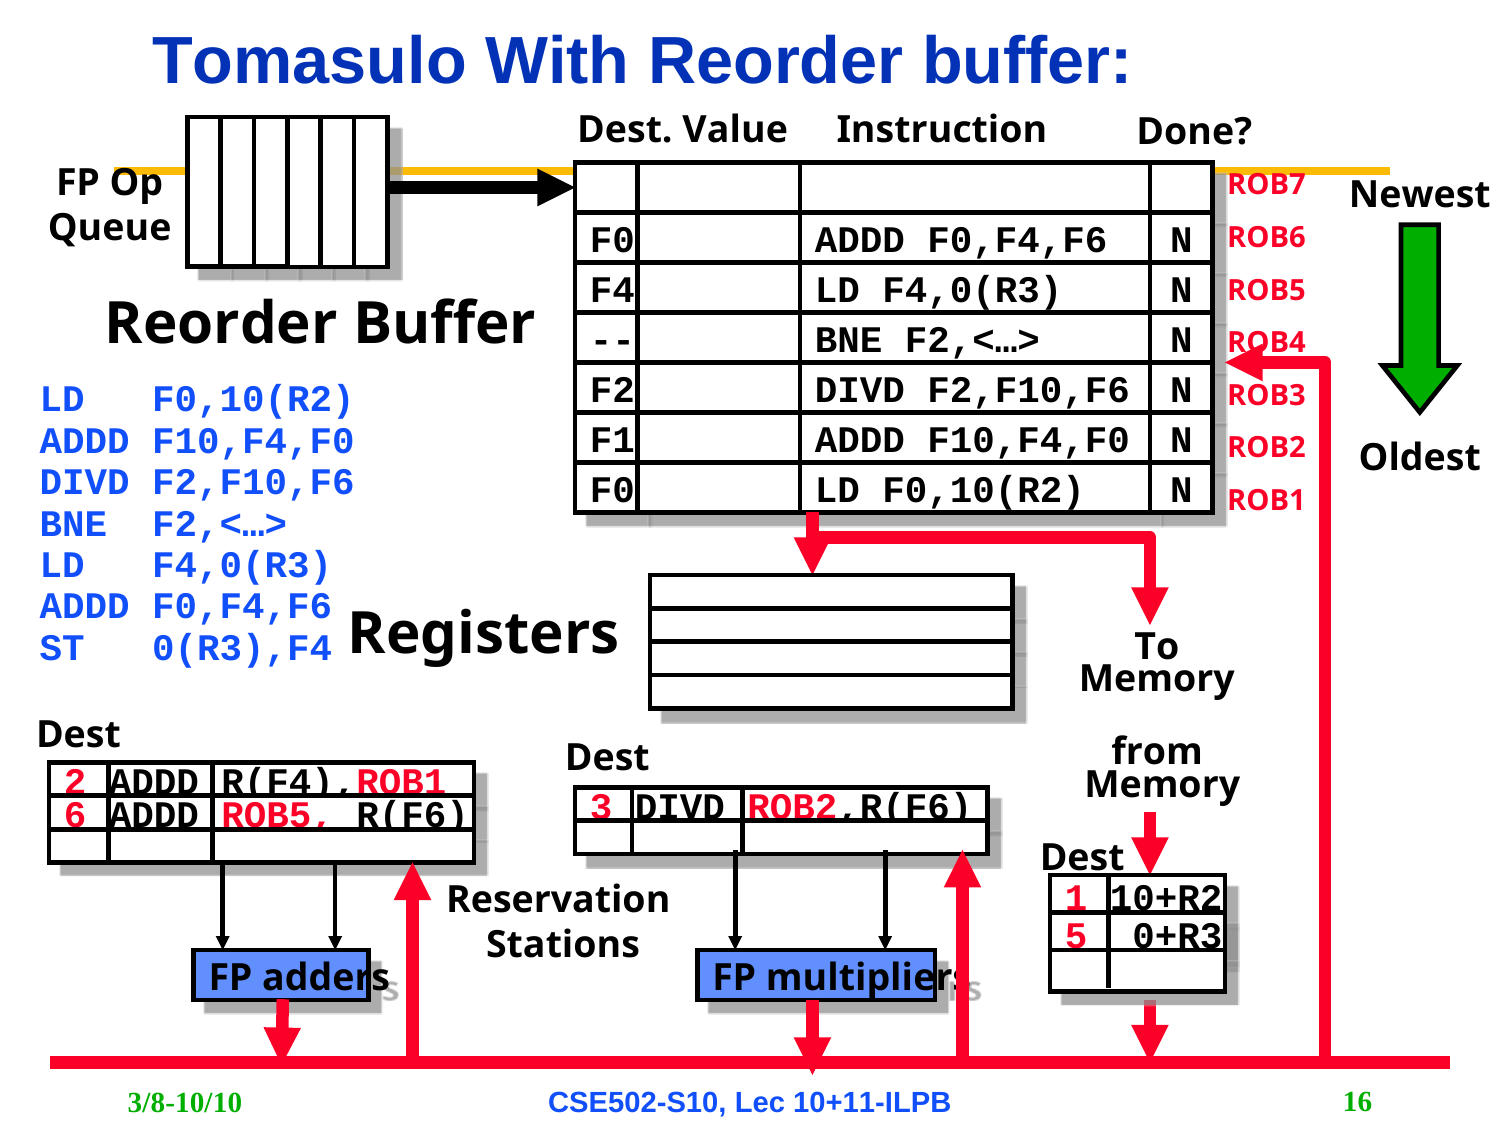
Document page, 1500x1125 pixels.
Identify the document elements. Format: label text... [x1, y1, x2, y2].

text_box 1 10+R2 [1049, 886, 1106, 912]
text_box [1382, 224, 1458, 413]
text_box N [1149, 462, 1213, 513]
text_box 6 ADDD ROB5, R(F6) [48, 795, 106, 829]
text_box 2 ADDD R(F4),ROB1 [111, 765, 210, 795]
text_box 3 DIVD ROB2,R(F6) [574, 787, 630, 820]
text_box 1 10+R2 [1111, 874, 1225, 912]
text_box BNE F2,<…> [800, 312, 1149, 362]
text_box [575, 162, 1213, 513]
text_box ROB7 ROB6 ROB5 ROB4 ROB3 ROB2 ROB1 [1212, 162, 1322, 524]
text_box CSE502-S10, Lec 10+11-ILPB [512, 1088, 988, 1113]
text_box -- [575, 312, 637, 362]
text_box N [1149, 262, 1213, 312]
text_box N [1149, 362, 1213, 412]
text_box <number> [1074, 1087, 1388, 1113]
text_box Oldest [1343, 424, 1496, 486]
text_box from Memory [1069, 719, 1255, 812]
text_box [215, 829, 474, 863]
text_box [745, 820, 988, 855]
text_box Dest. Value Instruction [562, 97, 1064, 158]
text_box Dest [1024, 824, 1140, 886]
text_box ADDD F10,F4,F0 [800, 412, 1149, 462]
title Tomasulo With Reorder buffer: [137, 0, 1379, 126]
text_box [574, 820, 630, 855]
text_box F10 [575, 412, 637, 462]
text_box F2 [575, 362, 637, 412]
text_box Newest [1334, 162, 1500, 223]
text_box 6 ADDD ROB5, R(F6) [111, 795, 210, 829]
text_box N [1149, 312, 1213, 362]
text_box F4 [575, 262, 637, 312]
text_box DIVD F2,F10,F6 [800, 362, 1149, 412]
text_box ADDD F0,F4,F6 [800, 212, 1149, 262]
text_box Dest [21, 702, 136, 763]
text_box F0 [575, 462, 637, 513]
text_box LD F0,10(R2) ADDD F10,F4,F0 DIVD F2,F10,F6 BNE F2,<…> LD F4,0(R3) ADDD F0,F4,F6 ST 0(R3),F4 [24, 385, 376, 672]
text_box 2 ADDD R(F4),ROB1 [48, 763, 106, 795]
text_box Registers [333, 587, 635, 673]
text_box FP multipliers [697, 950, 936, 1000]
text_box [1049, 949, 1225, 992]
text_box 3 DIVD ROB2,R(F6) [745, 787, 988, 820]
text_box [111, 829, 210, 860]
text_box 2 ADDD R(F4),ROB1 [215, 762, 474, 795]
text_box [48, 829, 106, 863]
text_box Reservation Stations [431, 866, 696, 973]
text_box [650, 575, 1013, 709]
text_box FP adders [193, 950, 369, 1000]
text_box F0 [575, 212, 637, 262]
text_box 5 0+R3 [1049, 912, 1106, 949]
text_box 5 0+R3 [1111, 912, 1225, 949]
text_box Done? [1121, 99, 1268, 161]
text_box Reorder Buffer [89, 277, 552, 363]
text_box 3/8-10/10 [112, 1088, 426, 1113]
text_box 3 DIVD ROB2,R(F6) [634, 790, 740, 820]
text_box FP Op Queue [33, 149, 187, 256]
text_box LD F4,0(R3) [800, 262, 1149, 312]
text_box N [1149, 212, 1213, 262]
text_box LD F0,10(R2) [800, 462, 1149, 513]
text_box [187, 116, 388, 267]
text_box 6 ADDD ROB5, R(F6) [215, 795, 474, 829]
text_box Dest [549, 724, 665, 786]
text_box To Memory [1064, 613, 1250, 706]
text_box N [1149, 412, 1213, 462]
text_box [634, 820, 740, 852]
